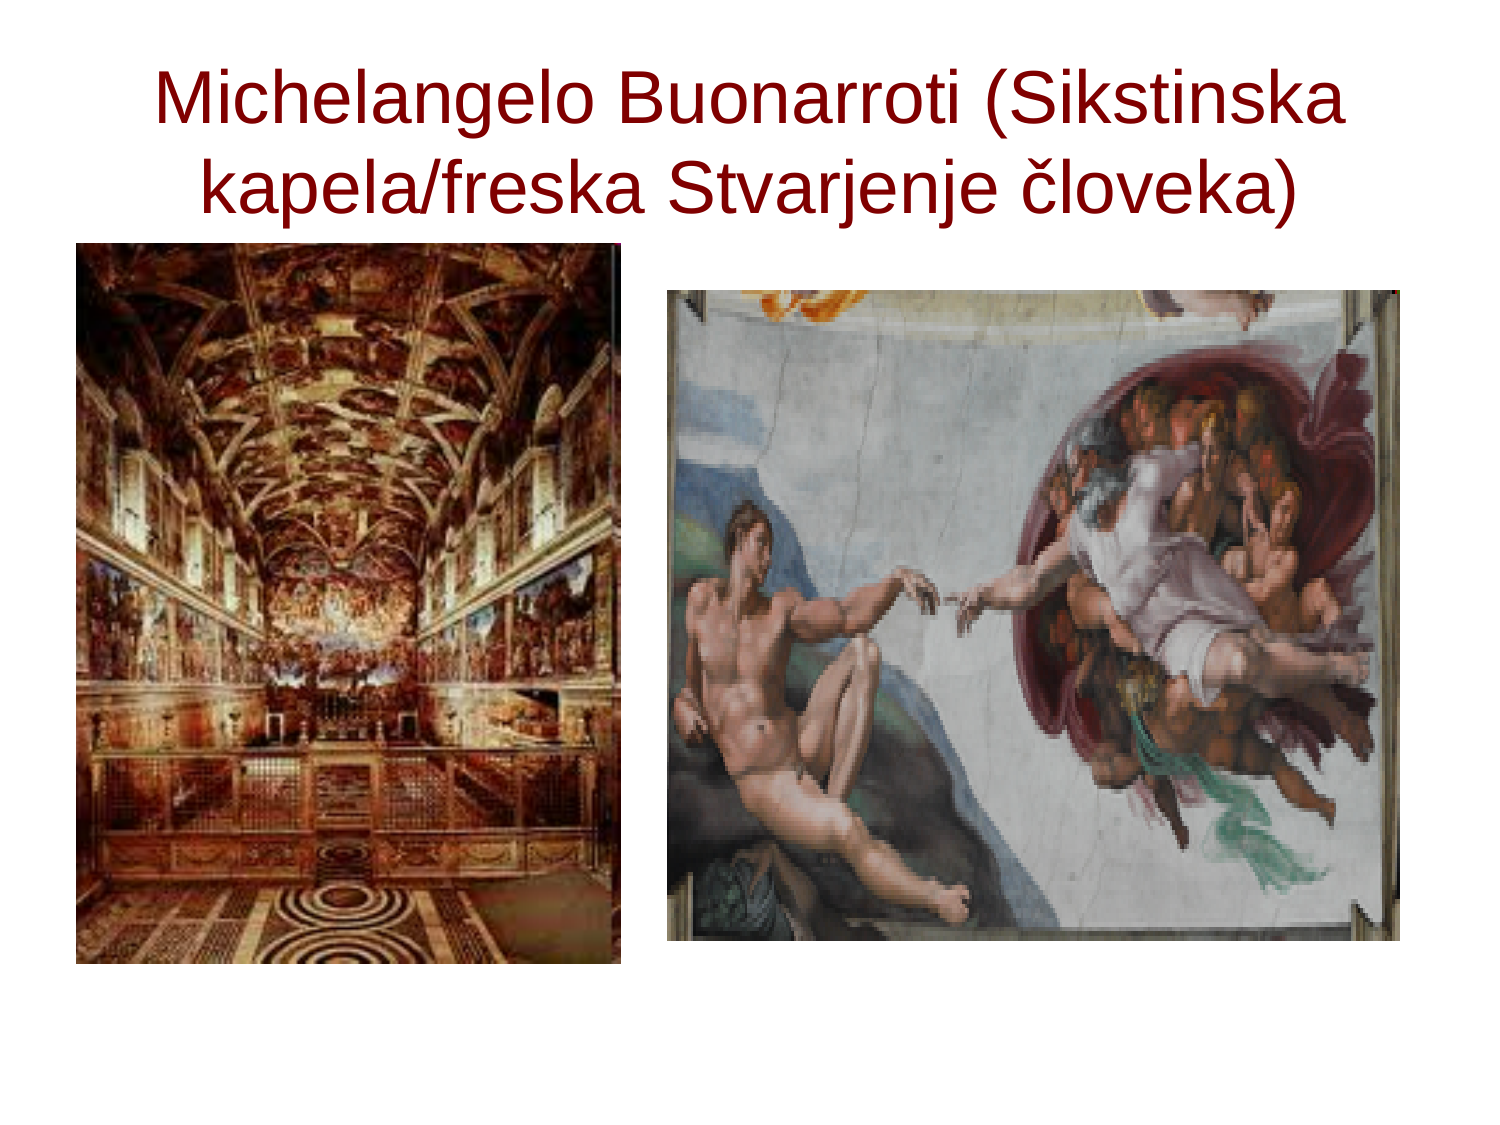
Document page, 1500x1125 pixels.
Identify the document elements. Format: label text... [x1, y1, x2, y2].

picture [667, 290, 1400, 941]
title Michelangelo Buonarroti (Sikstinska kapela/freska Stvarjenje človeka) [75, 45, 1425, 233]
picture [76, 243, 621, 965]
